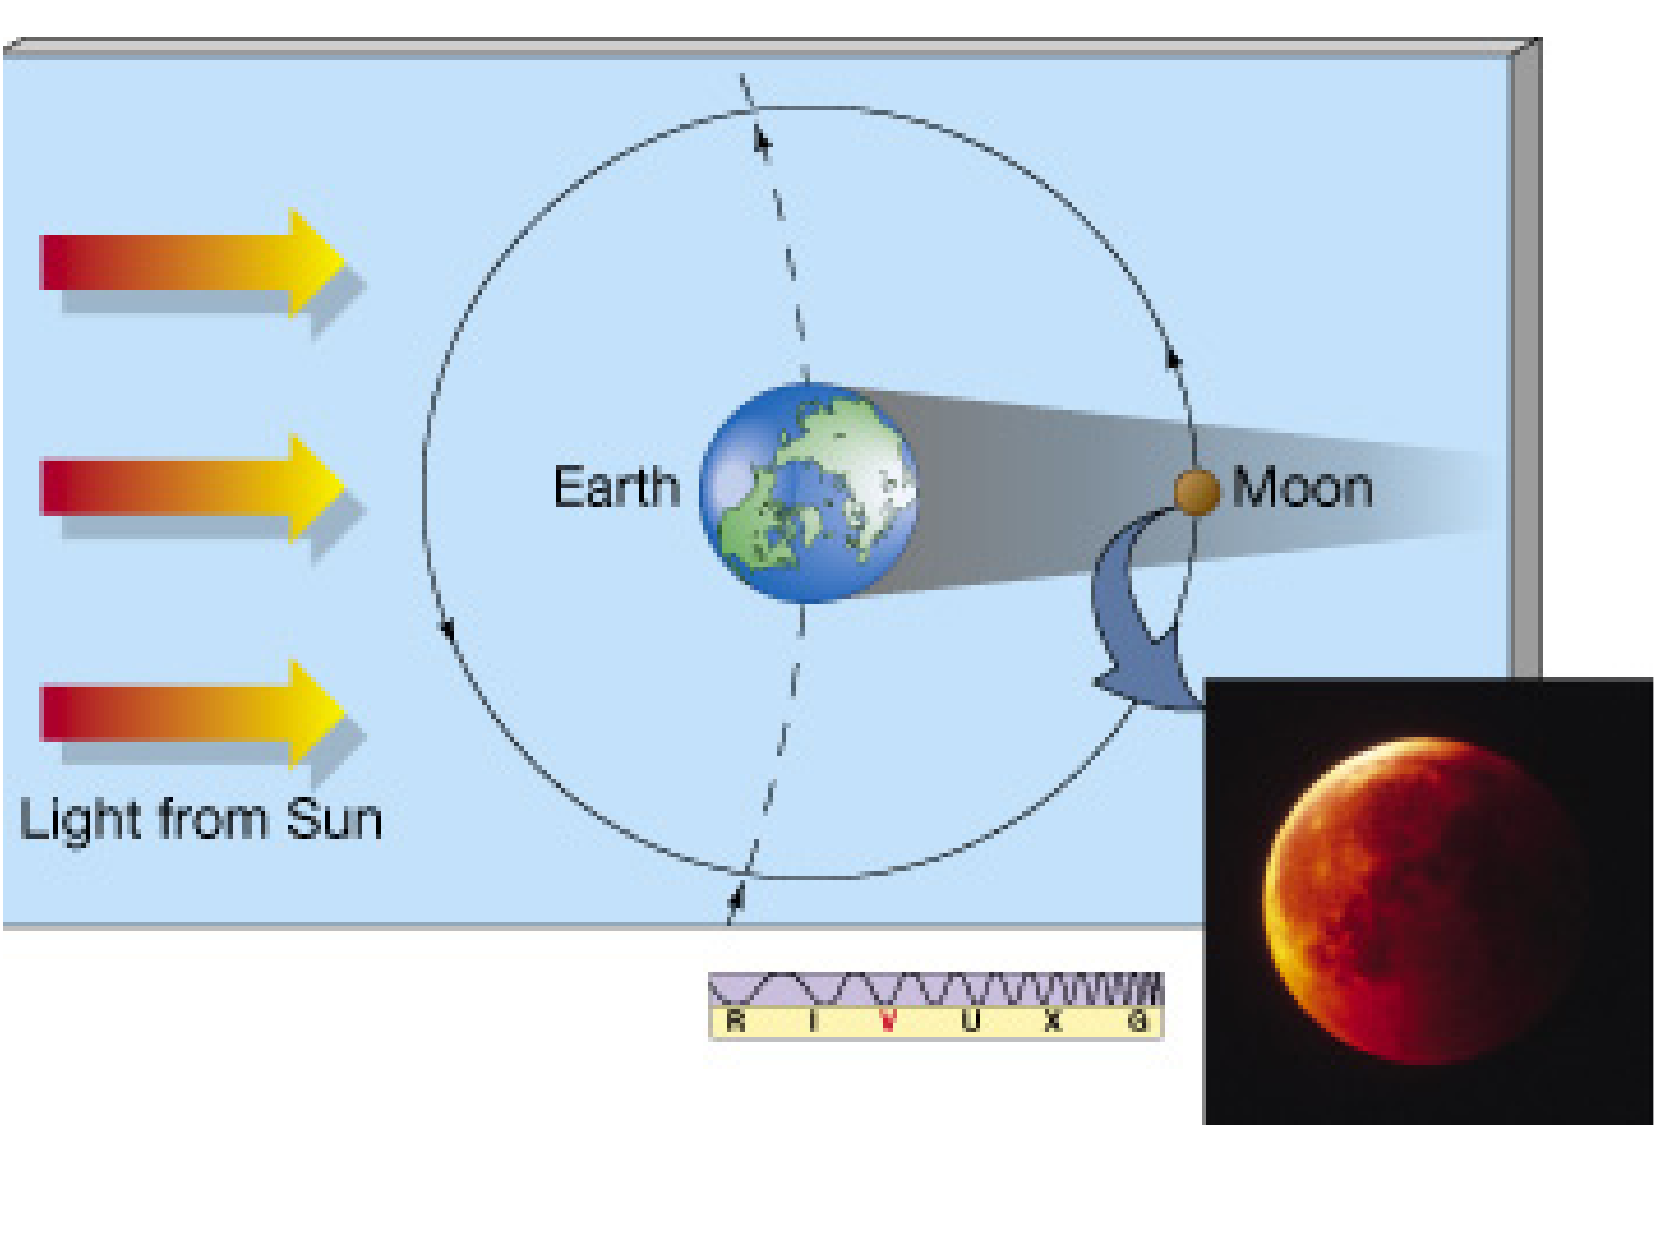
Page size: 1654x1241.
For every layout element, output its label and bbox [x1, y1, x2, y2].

picture [3, 37, 1654, 1126]
